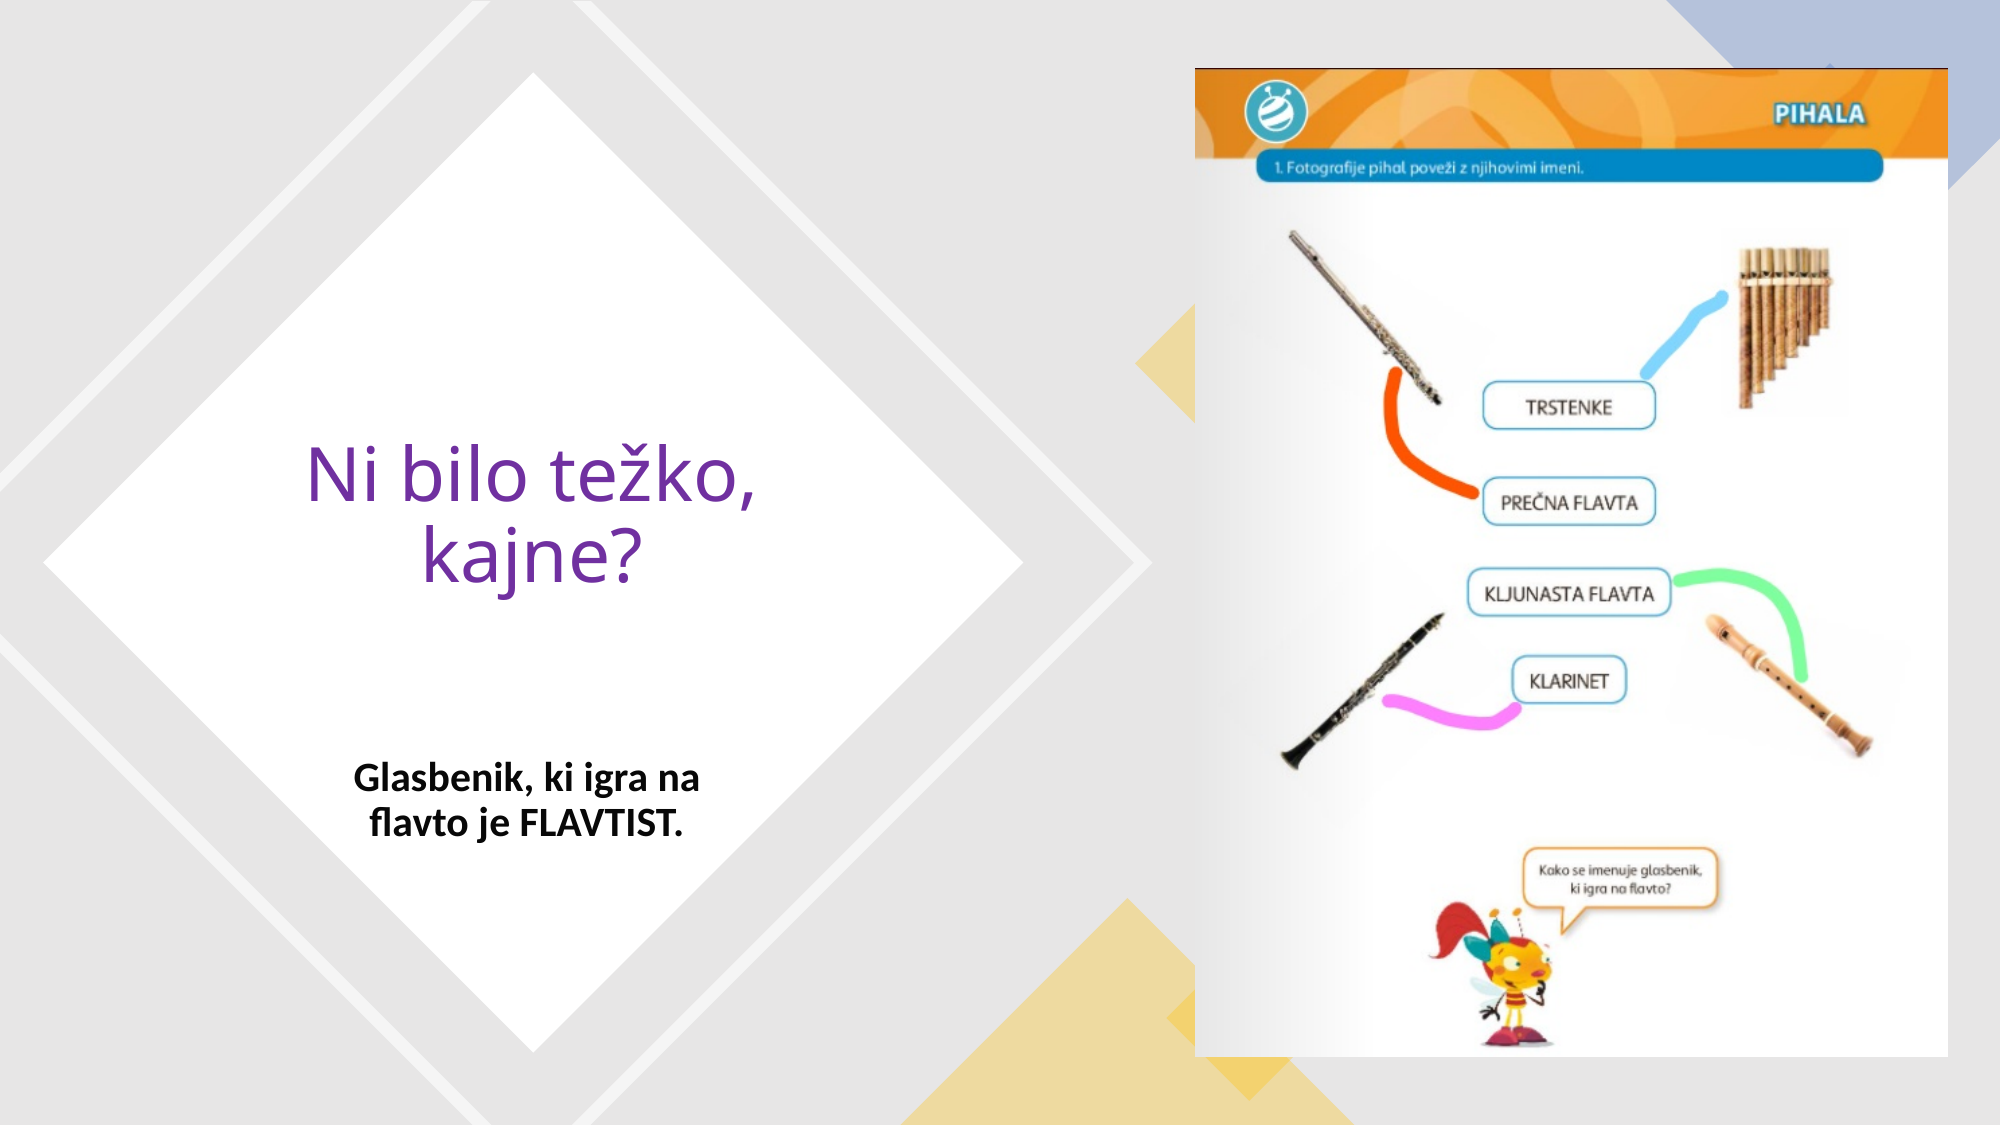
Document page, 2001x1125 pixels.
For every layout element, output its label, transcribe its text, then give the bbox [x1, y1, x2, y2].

list Glasbenik, ki igra na flavto je FLAVTIST. [326, 747, 728, 898]
picture [1195, 68, 1948, 1057]
text_box [0, 0, 2000, 1125]
title Ni bilo težko, kajne? [183, 402, 881, 723]
